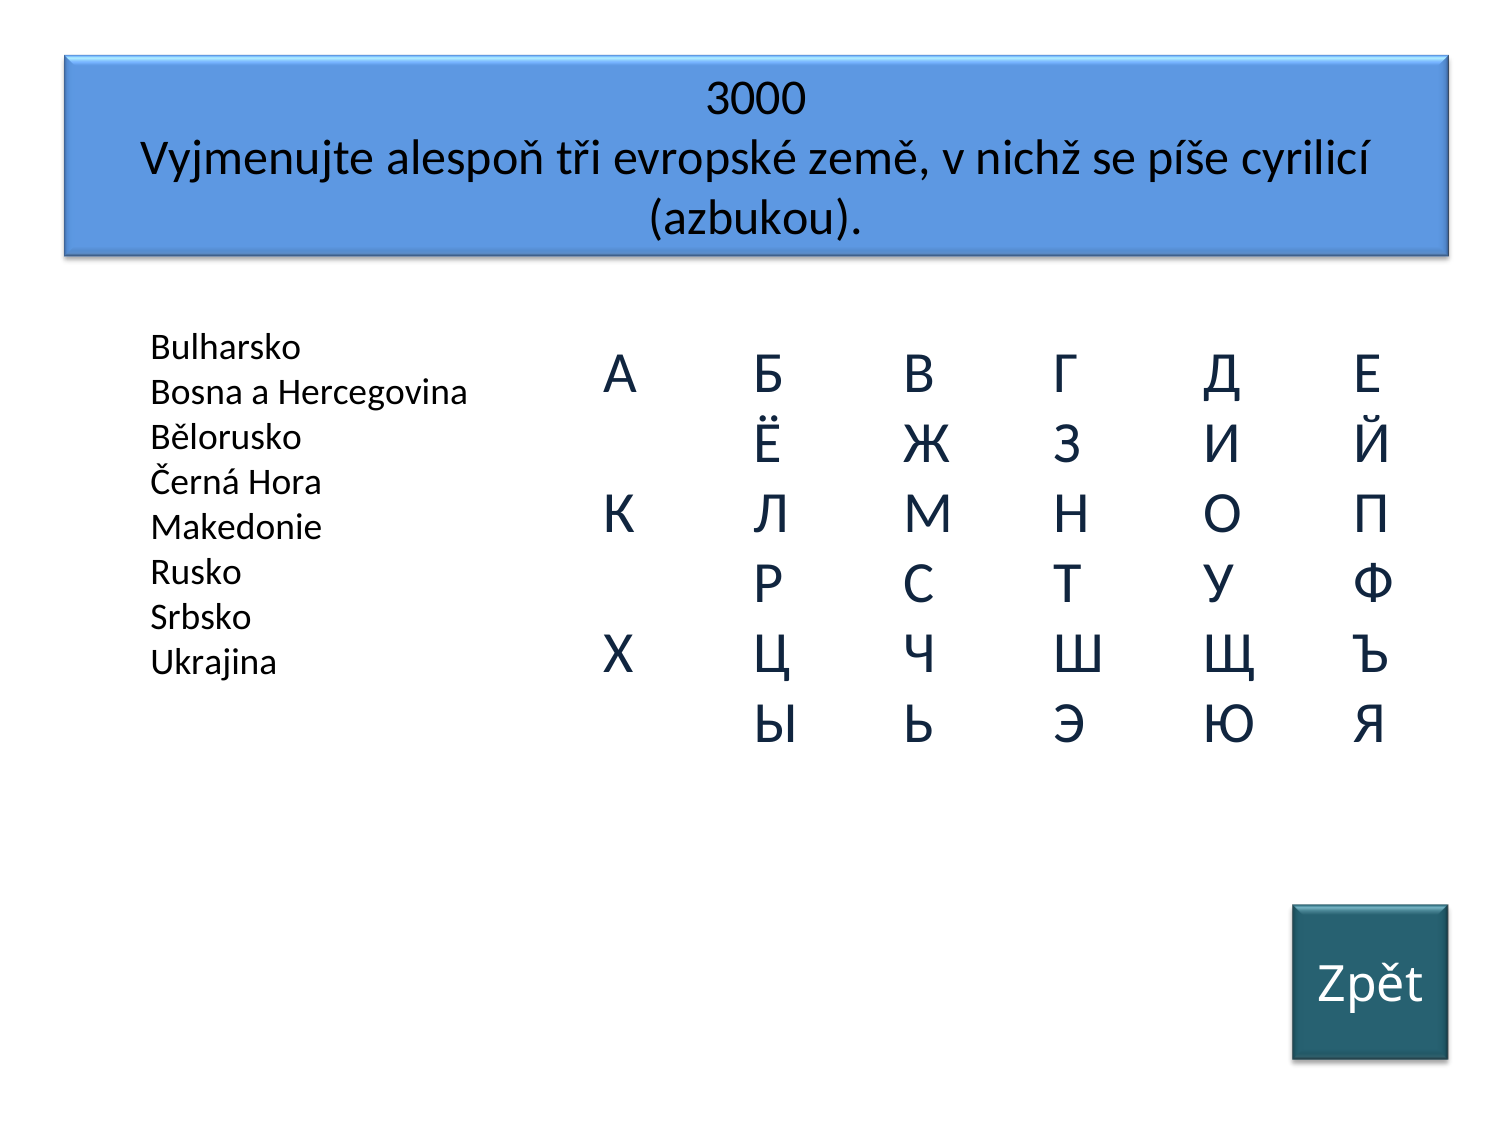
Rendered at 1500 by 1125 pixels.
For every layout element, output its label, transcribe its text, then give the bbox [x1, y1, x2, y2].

picture [1273, 899, 1466, 1072]
text_box Bulharsko Bosna a Hercegovina Bělorusko Černá Hora Makedonie Rusko Srbsko Ukrajina [135, 314, 665, 690]
text_box А Б В Г Д Е Ё Ж З И Й К Л М Н О П Р С Т У Ф Х Ц Ч Ш Щ Ъ Ы Ь Э Ю Я [588, 326, 1447, 762]
picture [55, 45, 1457, 289]
text_box 3000 Vyjmenujte alespoň tři evropské země, v nichž se píše cyrilicí (azbukou). [64, 54, 1447, 256]
text_box Zpět [1293, 904, 1447, 1059]
